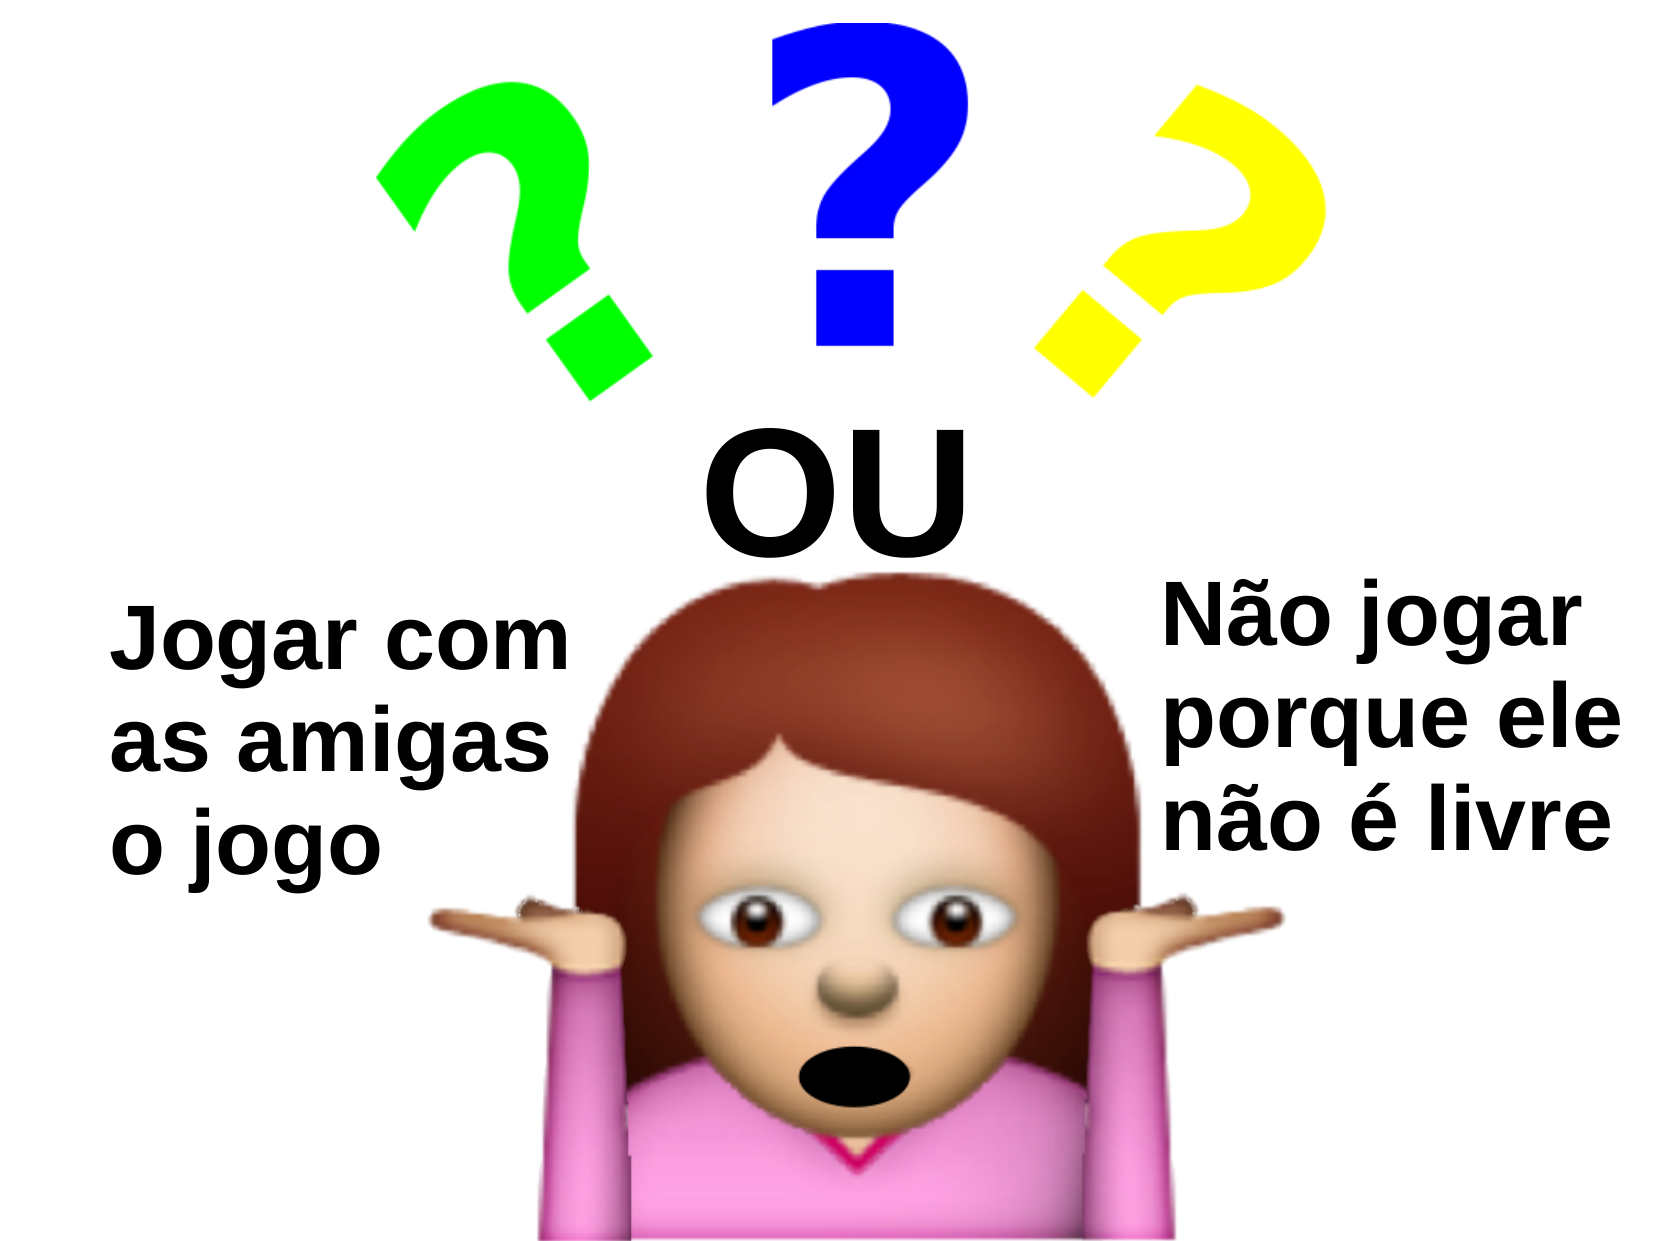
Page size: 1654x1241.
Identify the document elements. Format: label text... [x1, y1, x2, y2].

text_box OU [685, 382, 993, 603]
text_box Não jogar porque ele não é livre [1145, 555, 1654, 878]
picture [366, 23, 1358, 1241]
text_box Jogar com as amigas o jogo [94, 578, 591, 969]
